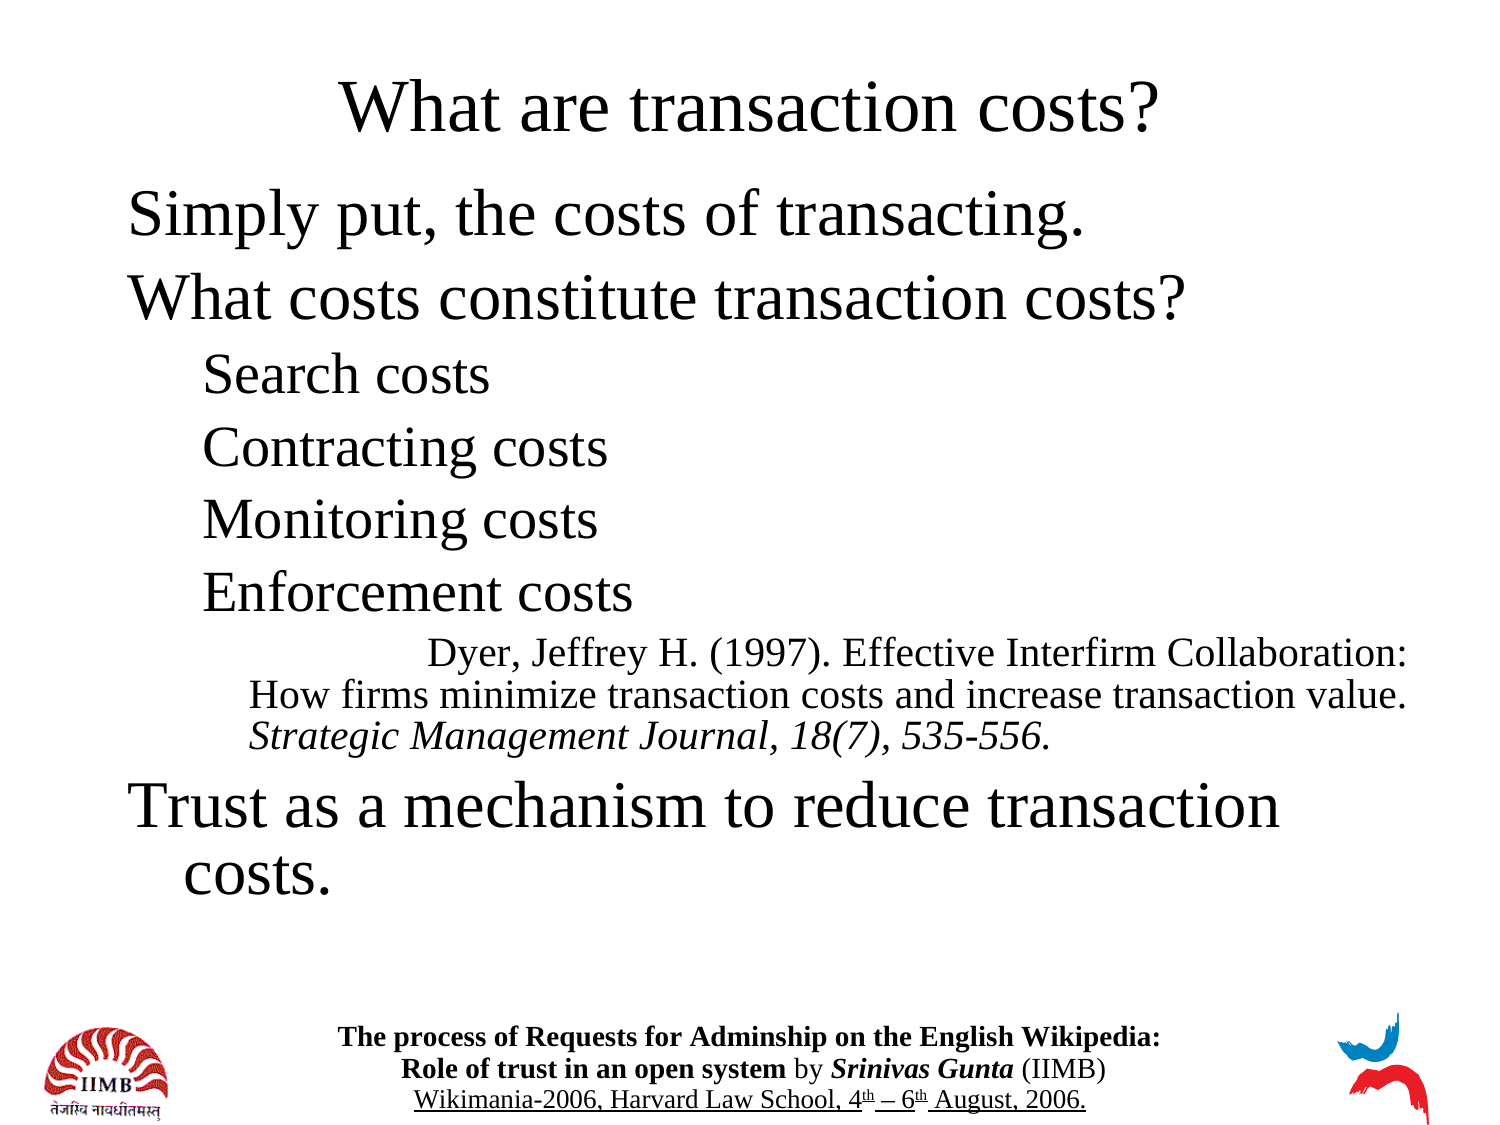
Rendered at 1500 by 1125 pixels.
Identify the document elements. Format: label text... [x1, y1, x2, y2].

list Simply put, the costs of transacting. What costs constitute transaction costs? Search costs Contracting costs Monitoring costs Enforcement costs Dyer, Jeffrey H. (1997). Effective Interfirm Collaboration: How firms minimize transaction costs and increase transaction value. Strategic Management Journal, 18(7), 535-556. Trust as a mechanism to reduce transaction costs. [112, 174, 1438, 1001]
title What are transaction costs? [112, 37, 1388, 174]
picture [1337, 1012, 1431, 1125]
